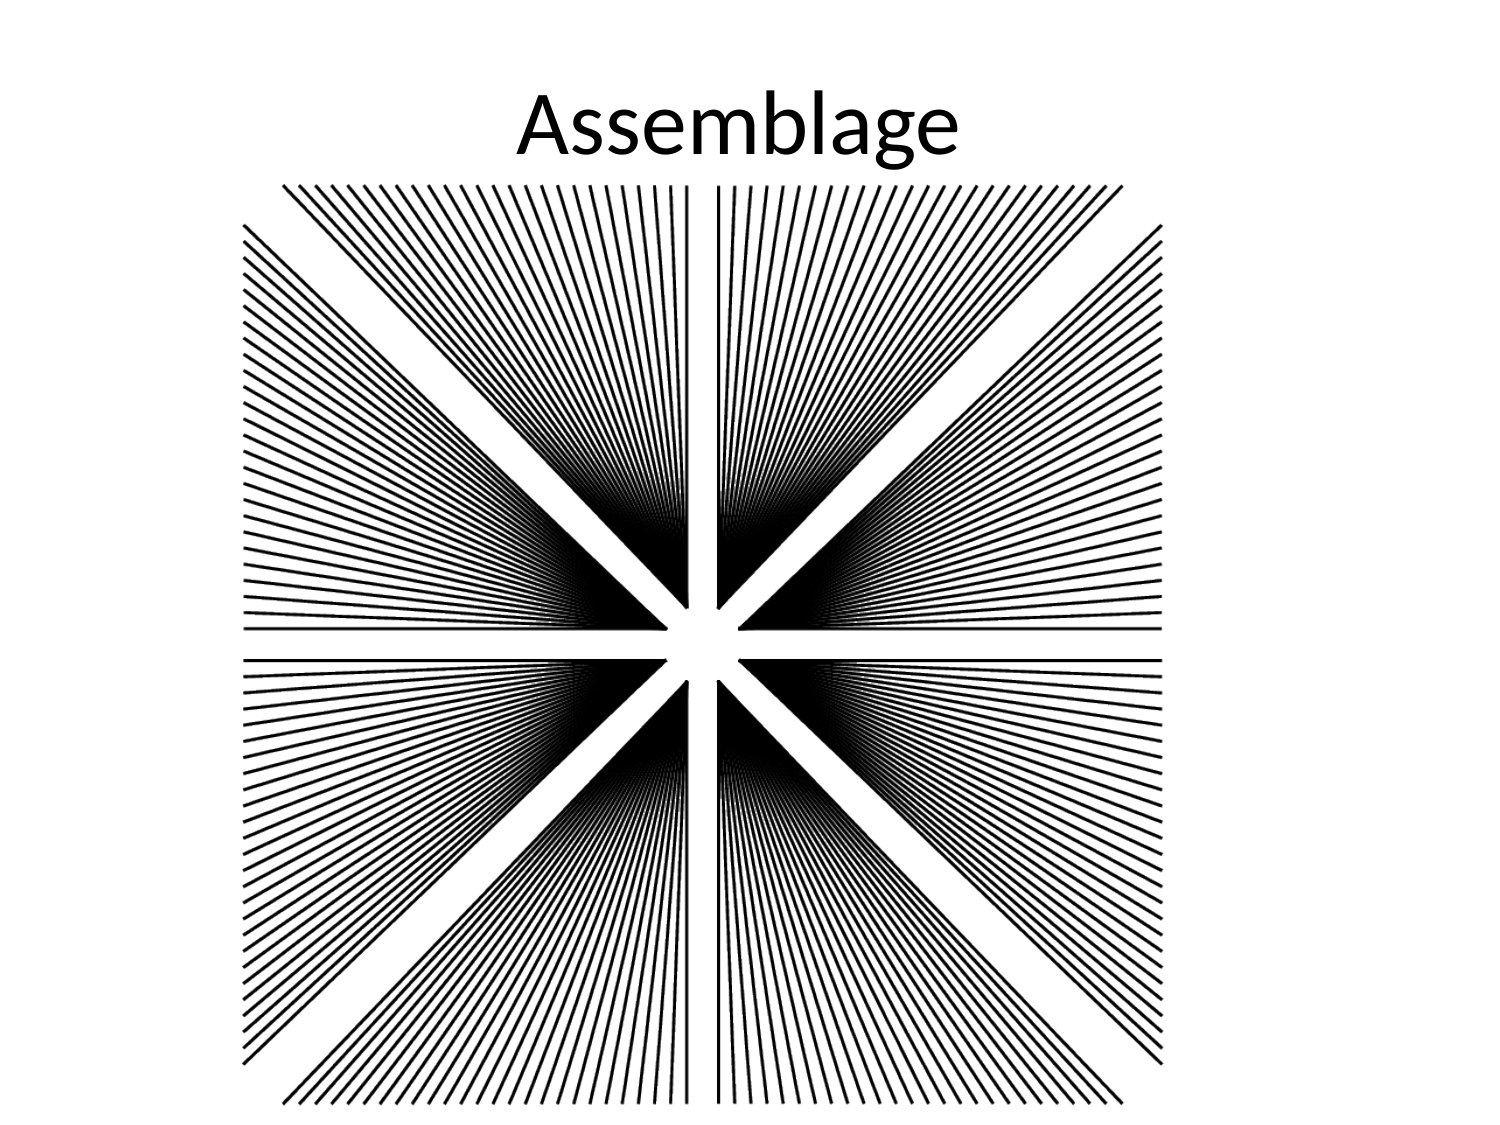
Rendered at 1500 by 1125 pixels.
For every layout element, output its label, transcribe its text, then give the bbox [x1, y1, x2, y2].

title Assemblage [75, 23, 1426, 212]
picture [242, 184, 1164, 1106]
